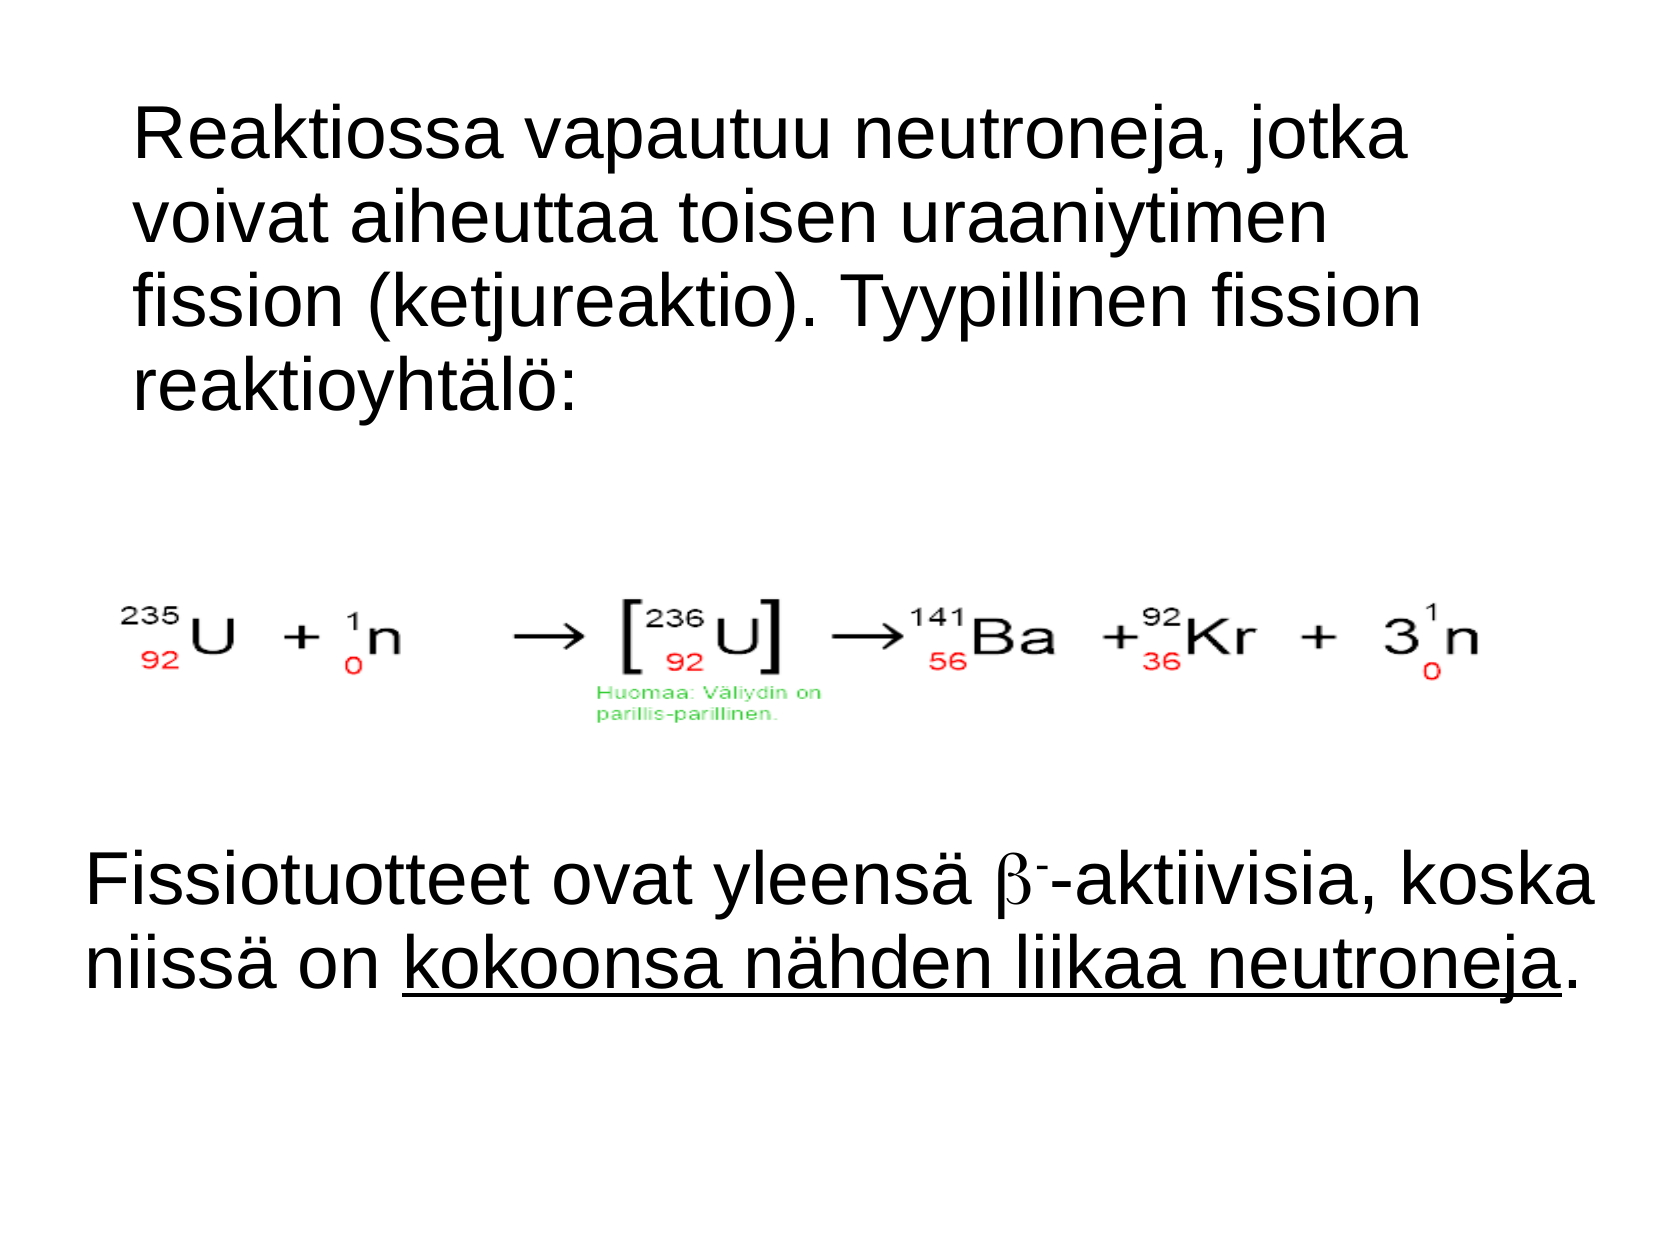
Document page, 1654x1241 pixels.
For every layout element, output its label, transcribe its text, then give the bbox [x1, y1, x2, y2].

picture [82, 506, 1560, 739]
text_box Reaktiossa vapautuu neutroneja, jotka voivat aiheuttaa toisen uraaniytimen fission (ketjureaktio). Tyypillinen fission reaktioyhtälö: [118, 82, 1548, 506]
text_box Fissiotuotteet ovat yleensä b--aktiivisia, koska niissä on kokoonsa nähden liikaa neutroneja. [70, 828, 1619, 1020]
